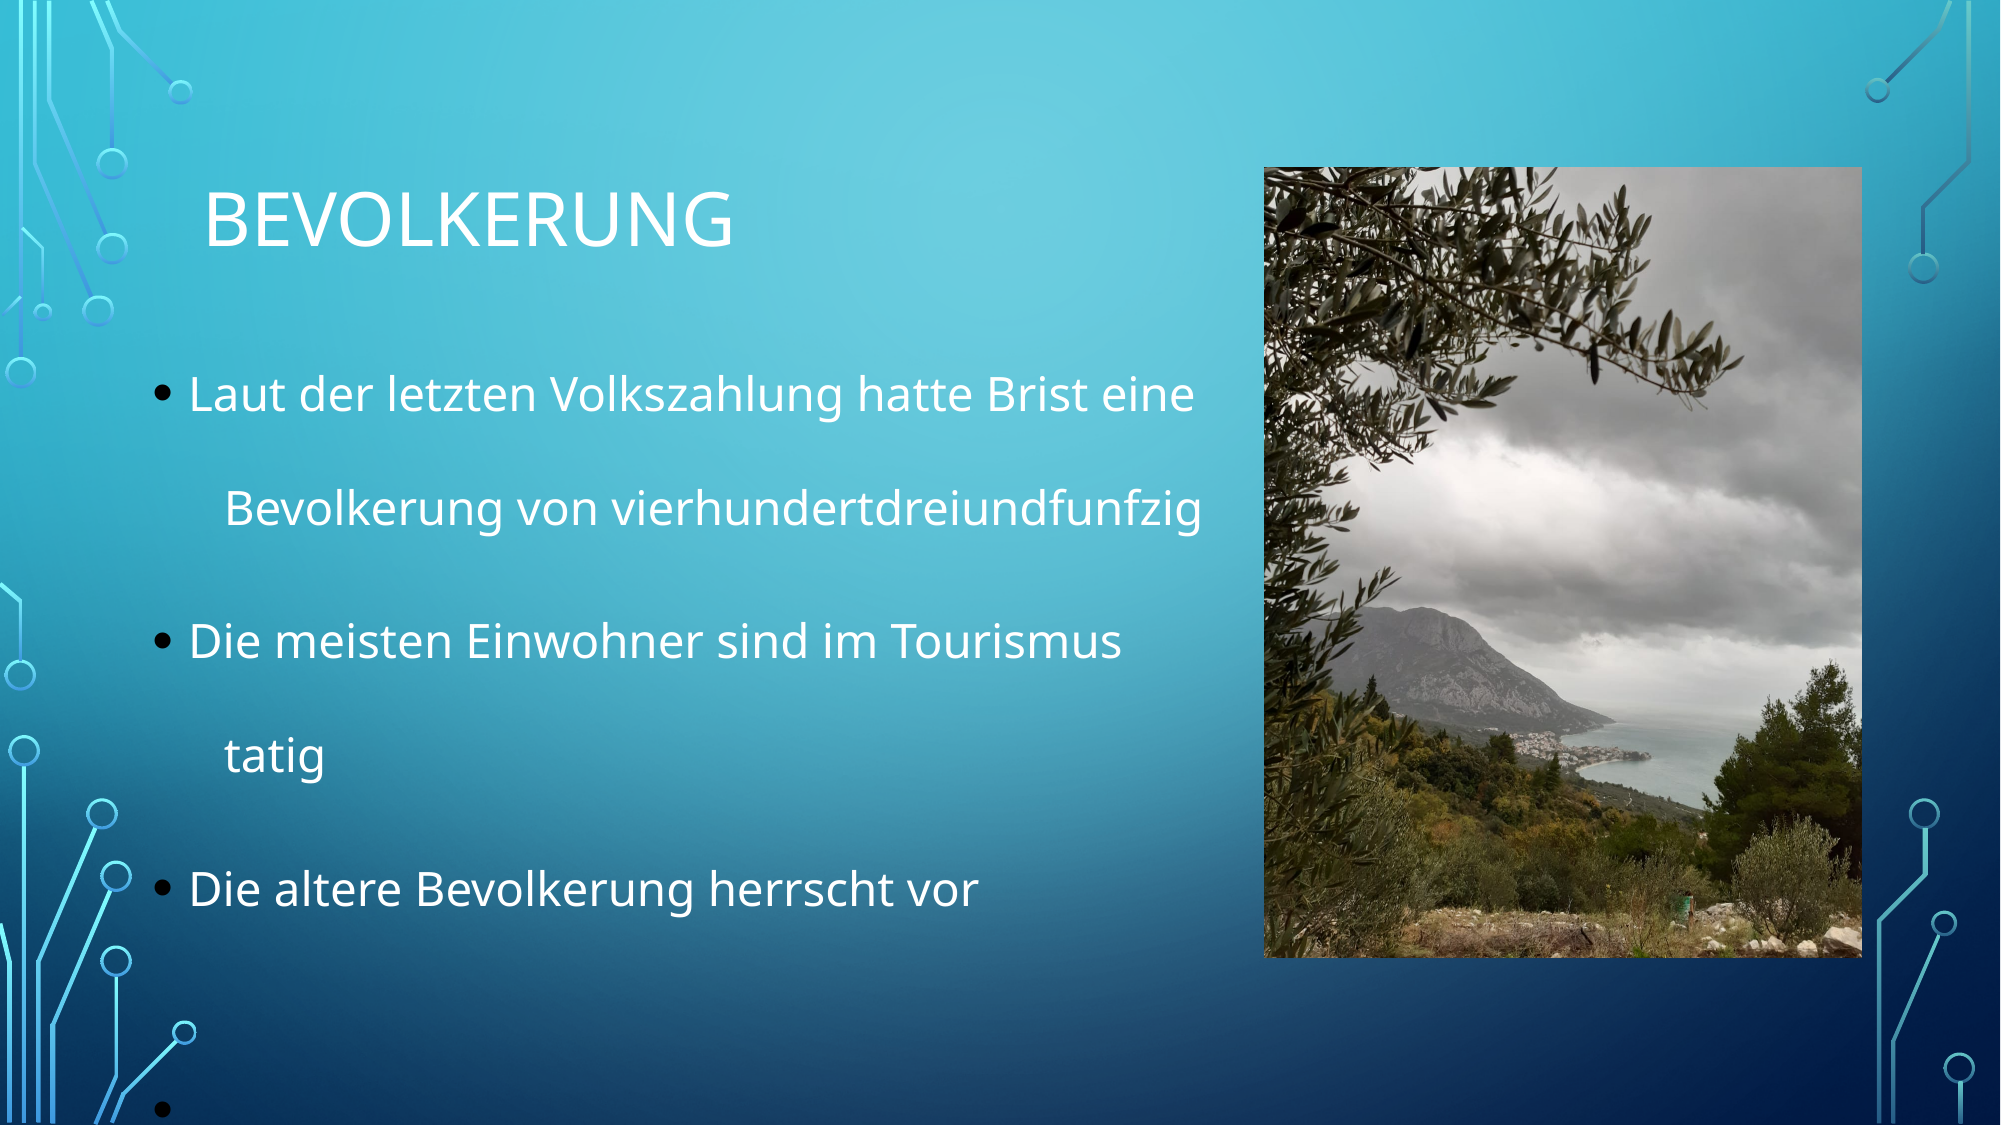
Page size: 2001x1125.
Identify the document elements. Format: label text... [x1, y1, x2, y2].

list Laut der letzten Volkszahlung hatte Brist eine Bevolkerung von vierhundertdreiundfunfzig Die meisten Einwohner sind im Tourismus tatig Die altere Bevolkerung herrscht vor [137, 299, 1247, 1014]
title Bevolkerung [187, 101, 1813, 344]
picture [1264, 167, 1862, 958]
